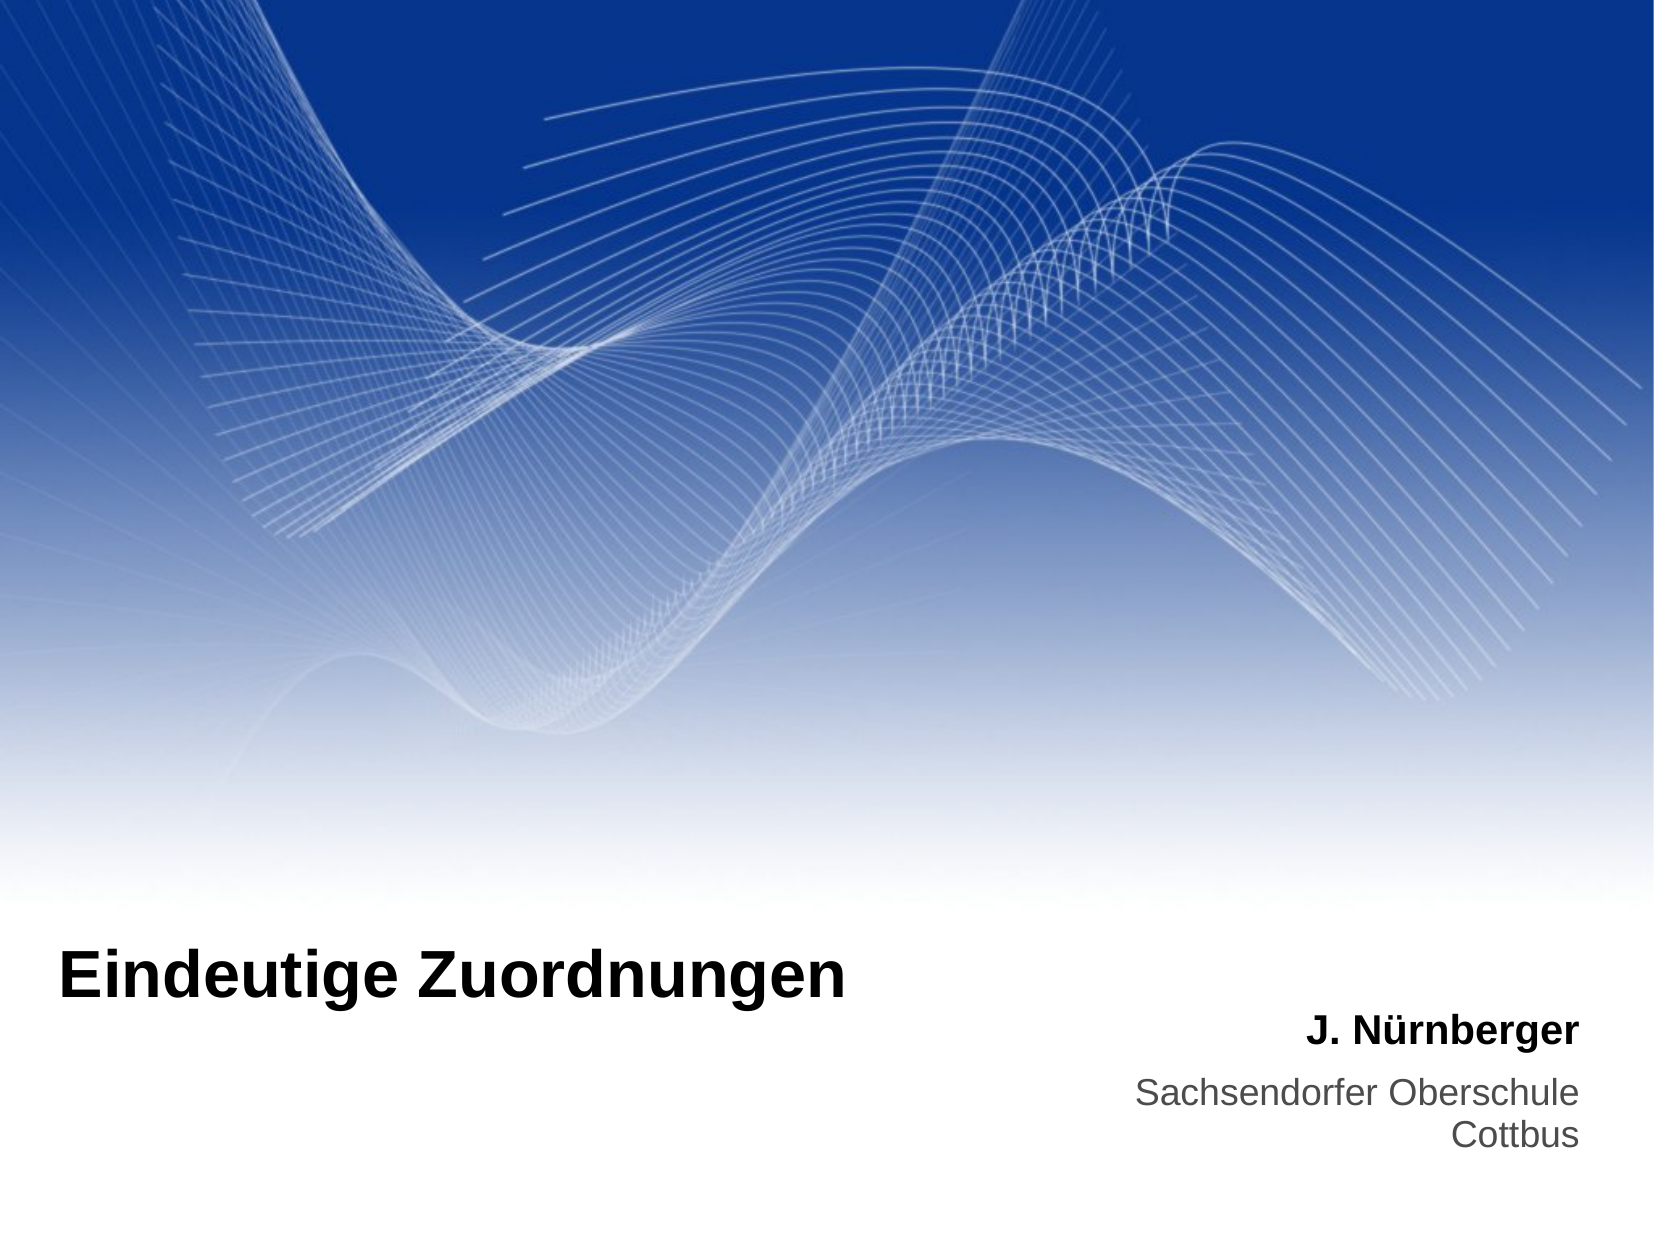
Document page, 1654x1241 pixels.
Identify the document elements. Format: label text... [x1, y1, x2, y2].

picture [0, 0, 1654, 1241]
title Eindeutige Zuordnungen [59, 893, 1034, 1056]
